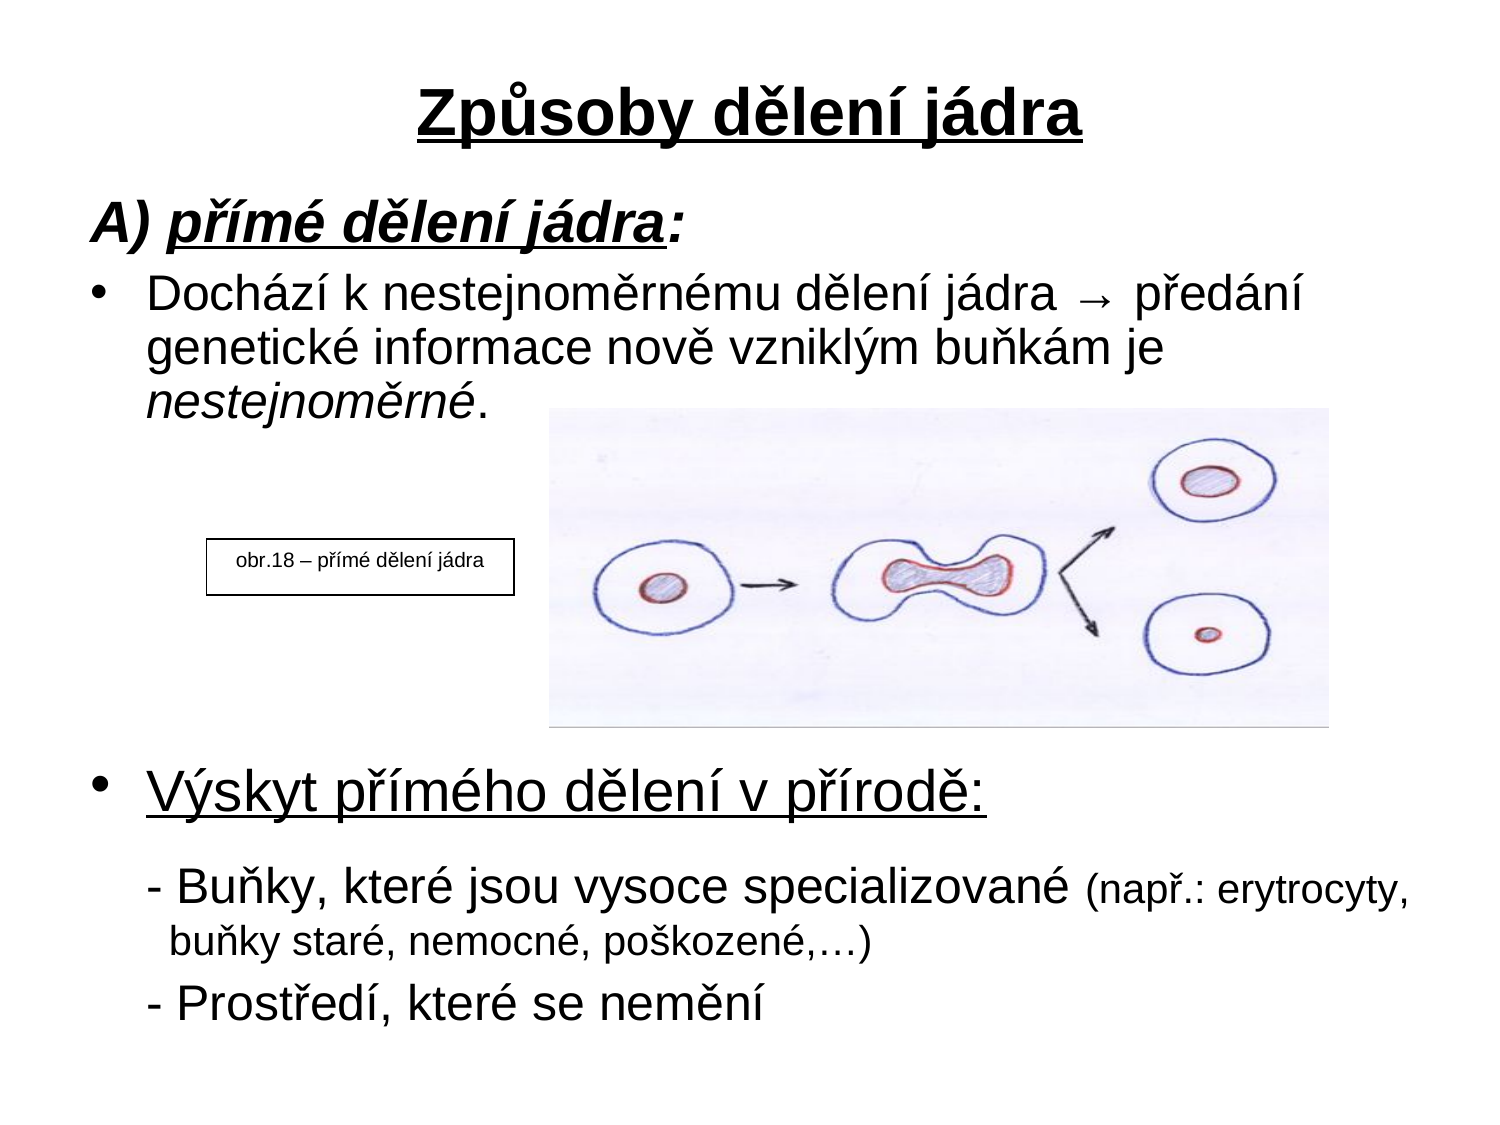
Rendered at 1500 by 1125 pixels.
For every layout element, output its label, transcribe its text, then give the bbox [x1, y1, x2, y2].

list A) přímé dělení jádra: Dochází k nestejnoměrnému dělení jádra → předání genetické informace nově vzniklým buňkám je nestejnoměrné. Výskyt přímého dělení v přírodě: - Buňky, které jsou vysoce specializované (např.: erytrocyty, buňky staré, nemocné, poškozené,…) - Prostředí, které se nemění [75, 184, 1426, 1094]
title Způsoby dělení jádra [75, 45, 1426, 173]
picture [549, 408, 1329, 728]
text_box obr.18 – přímé dělení jádra [206, 538, 514, 596]
